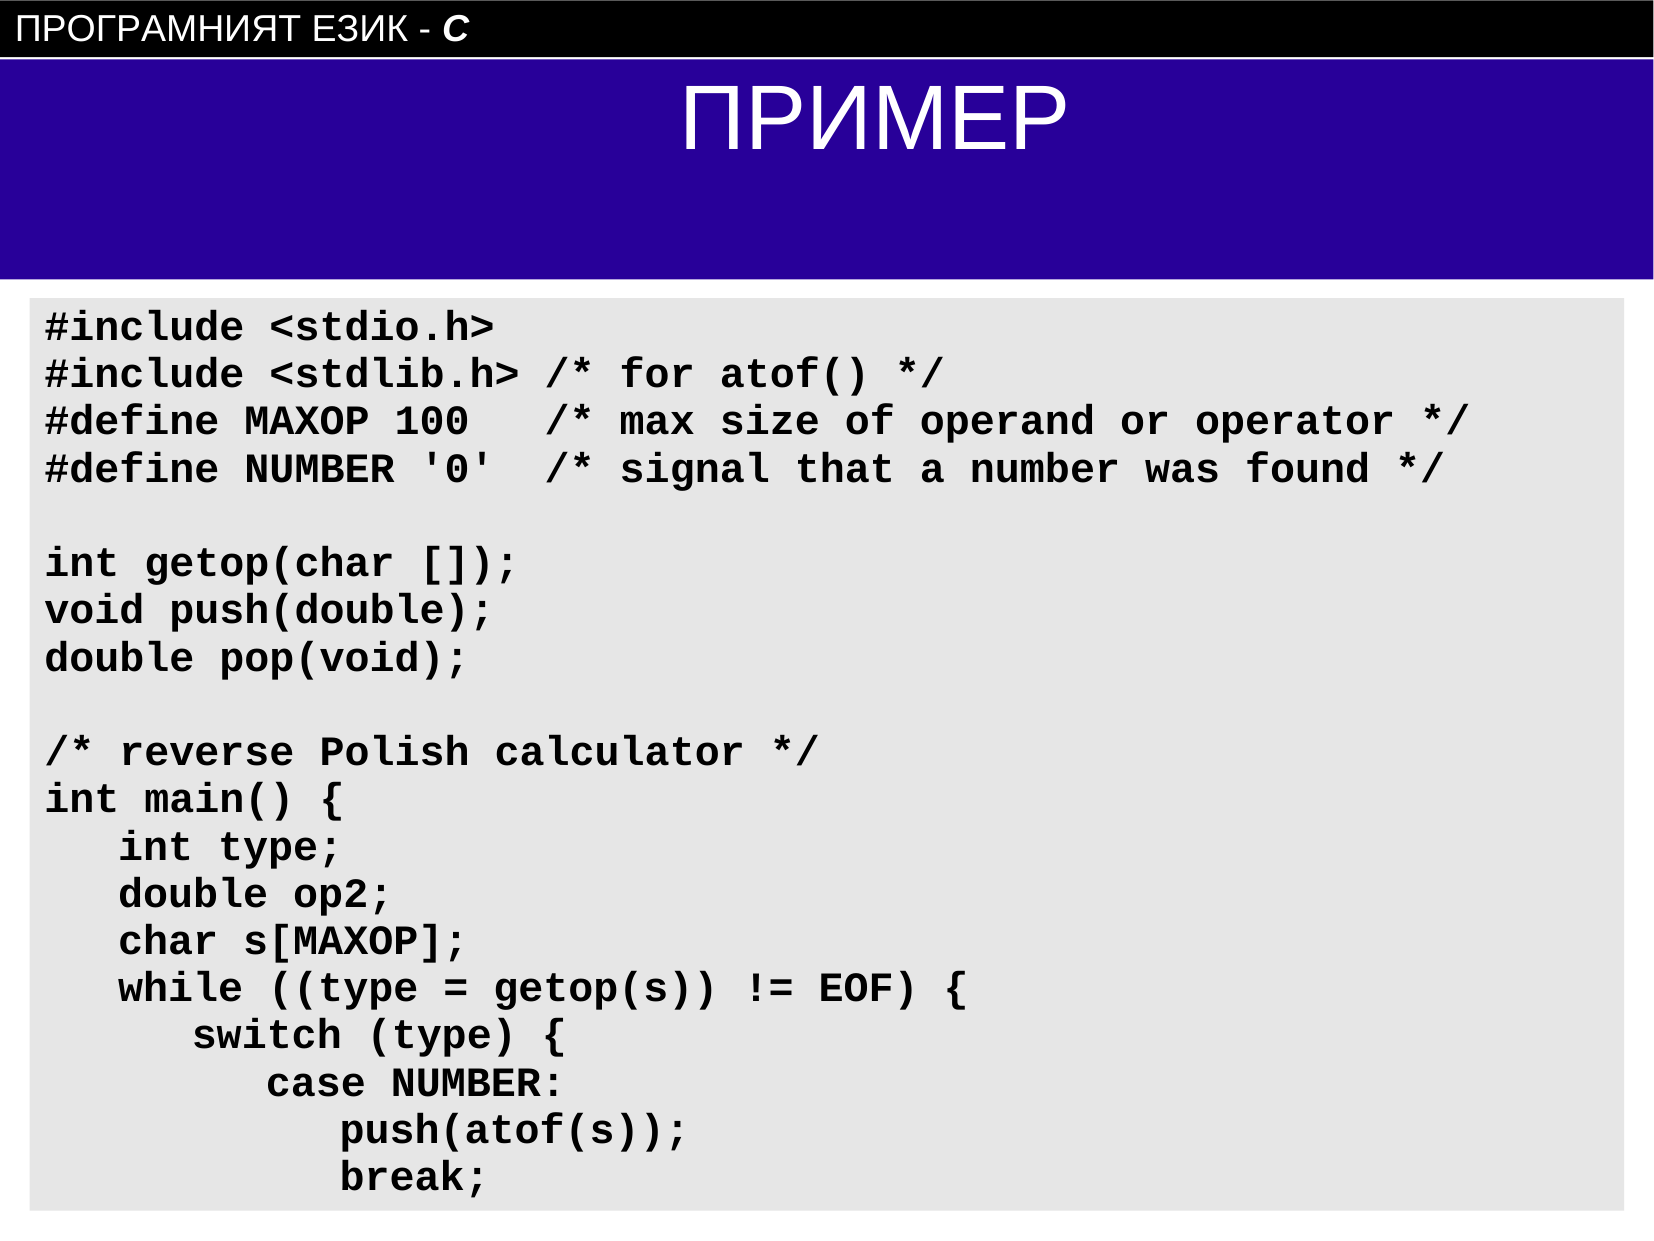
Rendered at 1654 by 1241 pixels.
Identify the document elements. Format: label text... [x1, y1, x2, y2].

text_box ПРИМЕР [0, 59, 1654, 280]
text_box ПРОГРАМНИЯT ЕЗИК - С [0, 0, 1654, 58]
text_box #include <stdio.h> #include <stdlib.h> /* for atof() */ #define MAXOP 100 /* max size of operand or operator */ #define NUMBER '0' /* signal that a number was found */ int getop(char []); void push(double); double pop(void); /* reverse Polish calculator */ int main() { int type; double op2; char s[MAXOP]; while ((type = getop(s)) != EOF) { switch (type) { case NUMBER: push(atof(s)); break; [29, 298, 1625, 1211]
